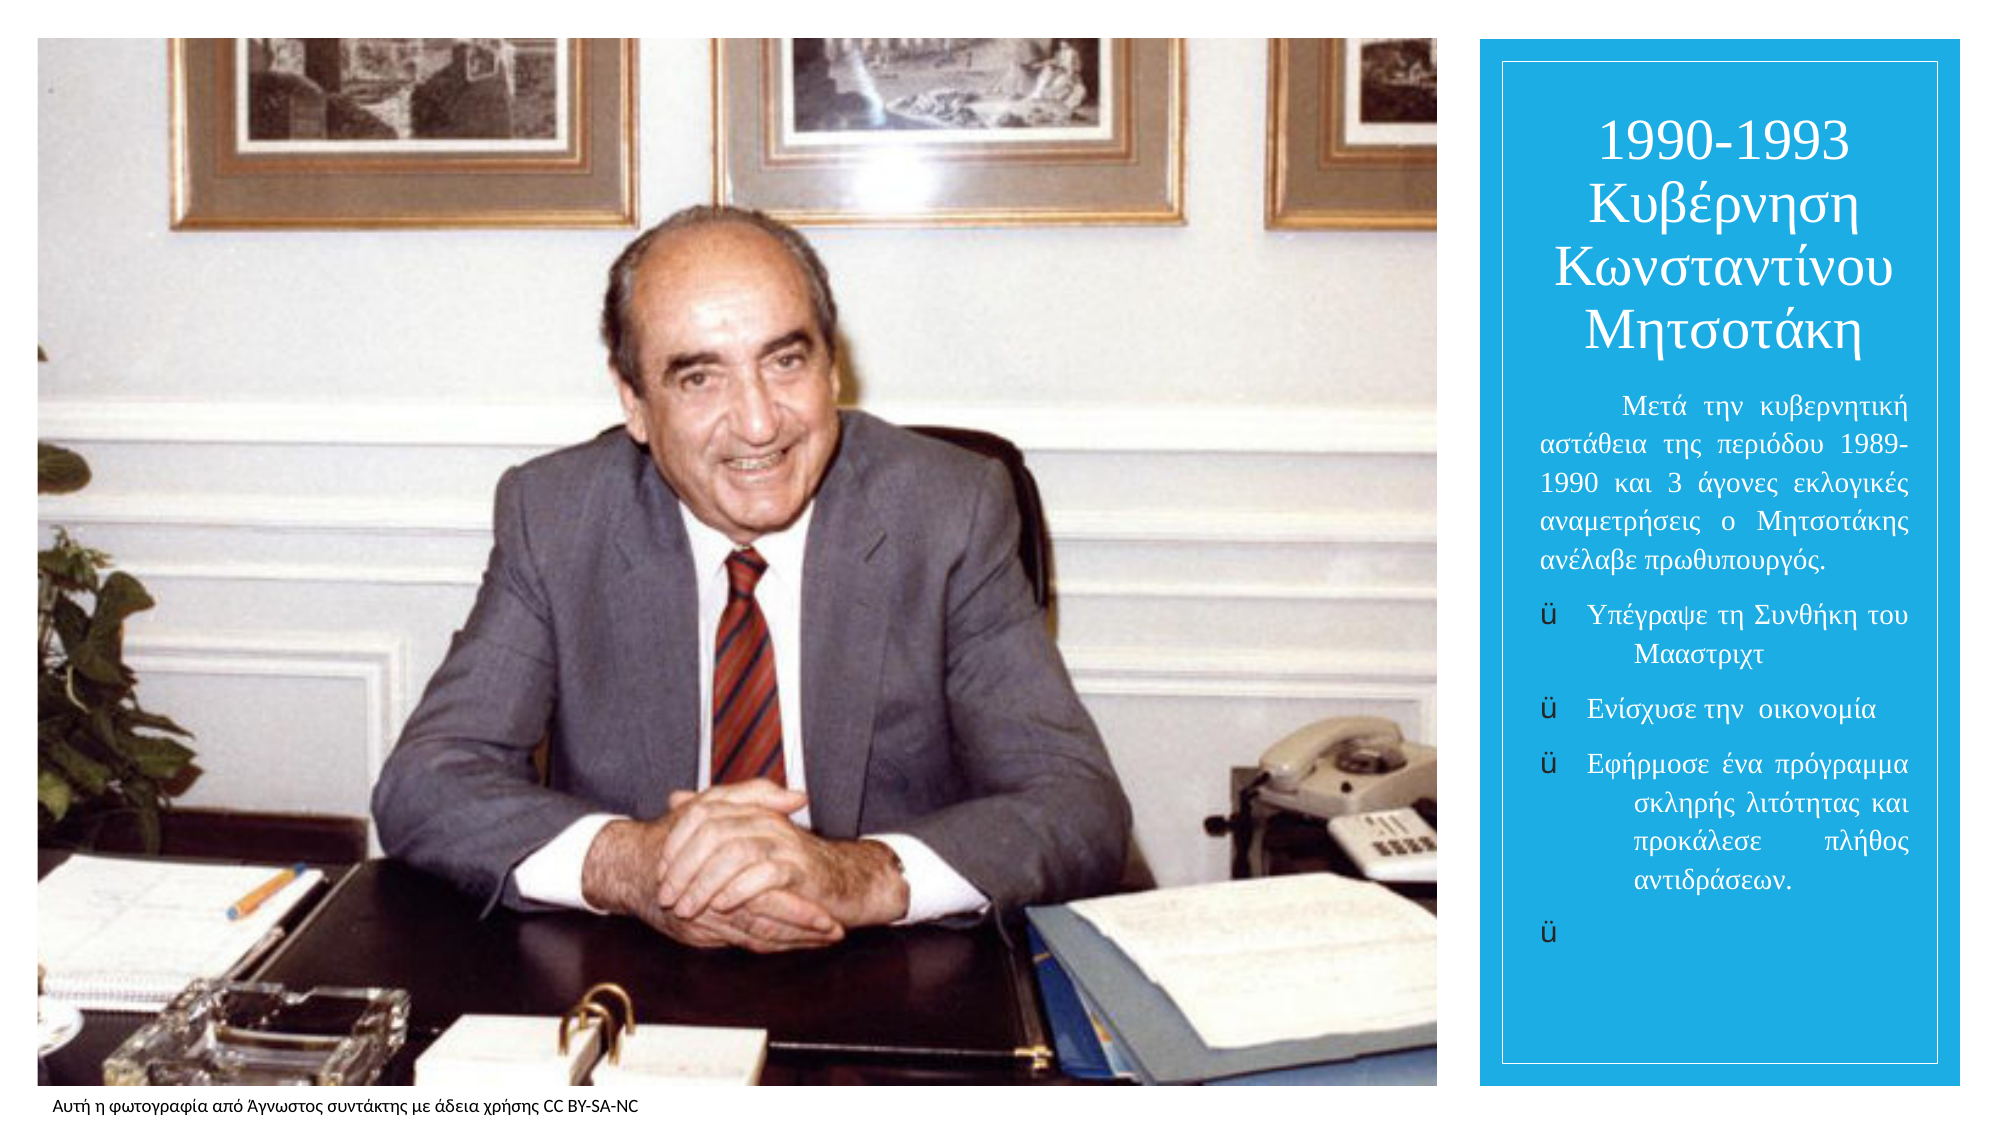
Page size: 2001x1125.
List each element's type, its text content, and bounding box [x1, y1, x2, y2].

text_box Αυτή η φωτογραφία από Άγνωστος συντάκτης με άδεια χρήσης CC BY-SA-NC [37, 1086, 1437, 1124]
picture [37, 38, 1437, 1086]
title 1990-1993 Κυβέρνηση Κωνσταντίνου Μητσοτάκη [1524, 98, 1924, 369]
list Μετά την κυβερνητική αστάθεια της περιόδου 1989-1990 και 3 άγονες εκλογικές αναμετρήσεις ο Μητσοτάκης ανέλαβε πρωθυπουργός. Υπέγραψε τη Συνθήκη του Μααστριχτ Ενίσχυσε την οικονομία Εφήρμοσε ένα πρόγραμμα σκληρής λιτότητας και προκάλεσε πλήθος αντιδράσεων. [1524, 375, 1924, 950]
